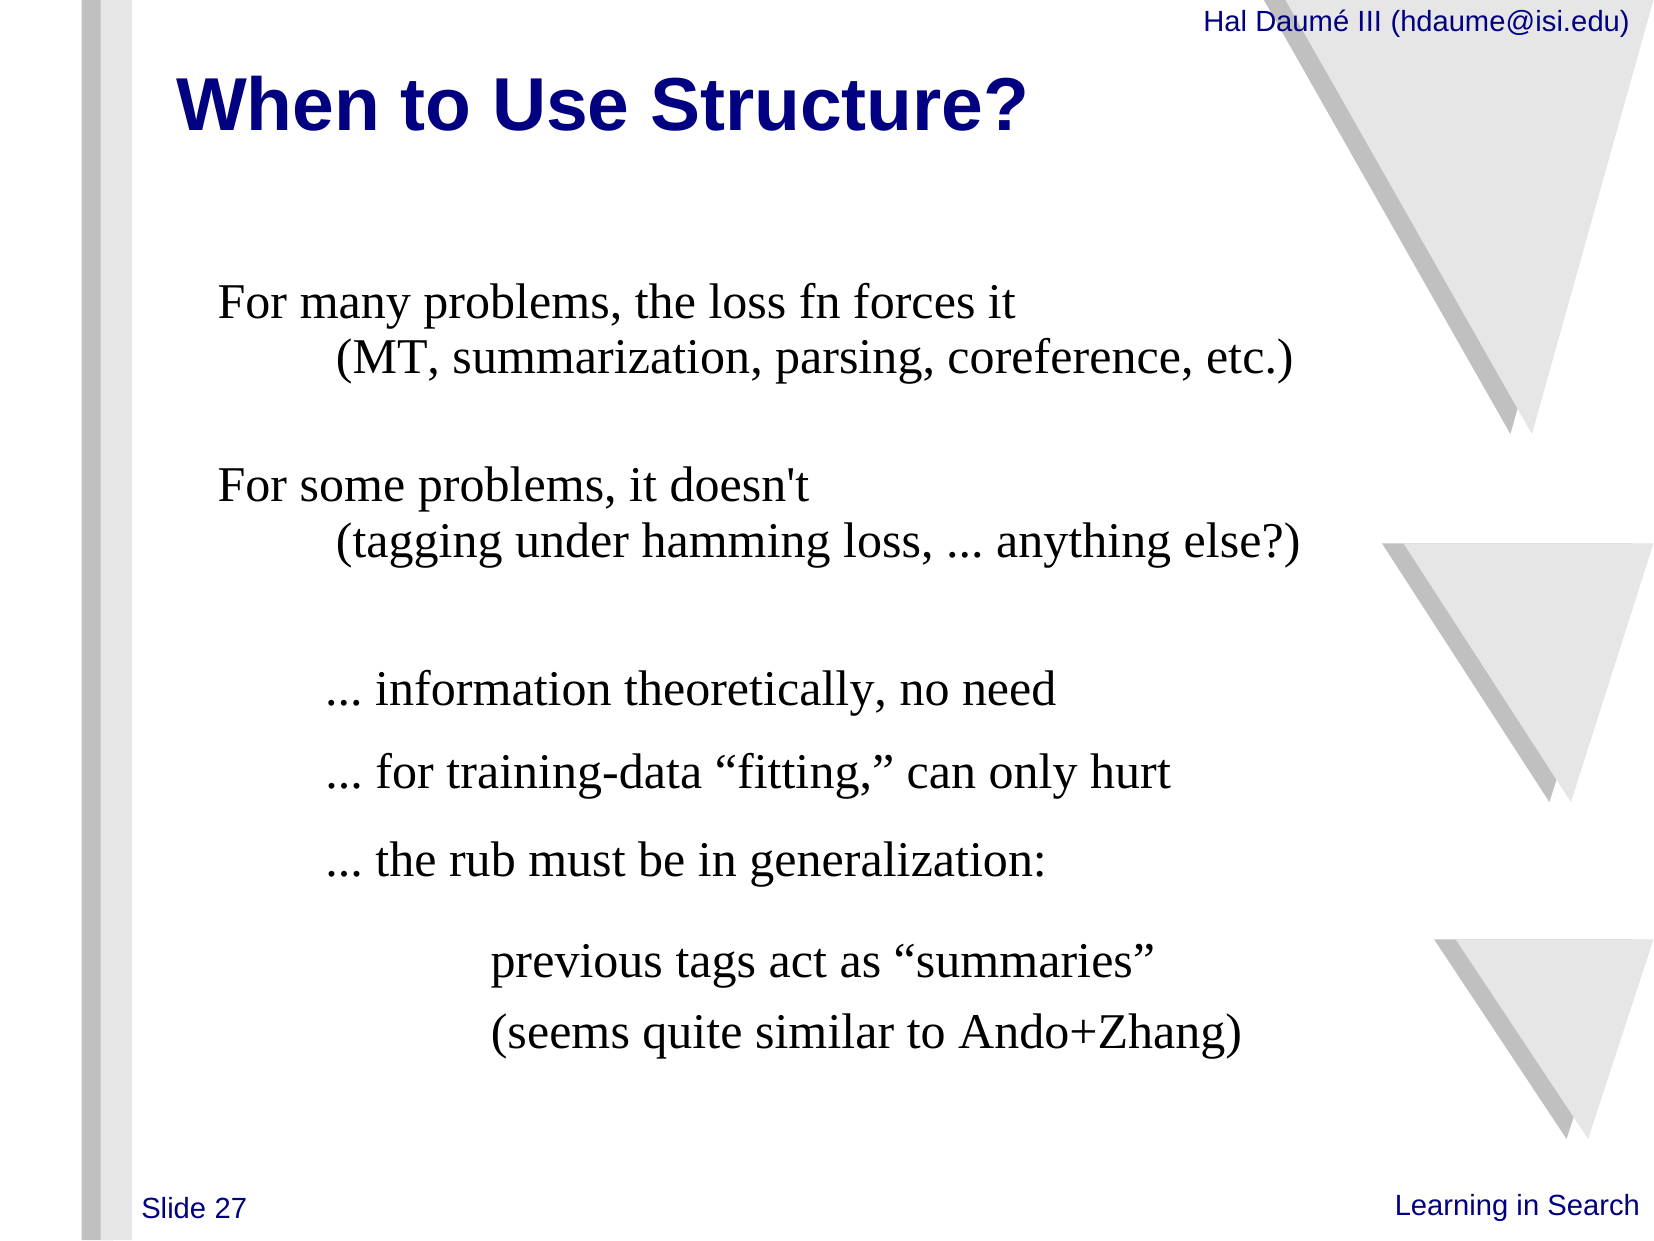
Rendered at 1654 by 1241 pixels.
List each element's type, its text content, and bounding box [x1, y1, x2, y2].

text_box previous tags act as “summaries” [490, 932, 1157, 994]
text_box ... the rub must be in generalization: [325, 832, 1048, 893]
title When to Use Structure? [176, 44, 1509, 166]
text_box ... information theoretically, no need [325, 660, 1058, 722]
text_box (seems quite similar to Ando+Zhang) [490, 1003, 1243, 1065]
text_box ... for training-data “fitting,” can only hurt [325, 743, 1172, 805]
text_box For many problems, the loss fn forces it (MT, summarization, parsing, coreference, etc.) [217, 274, 1295, 396]
text_box For some problems, it doesn't (tagging under hamming loss, ... anything else?) [217, 457, 1302, 579]
